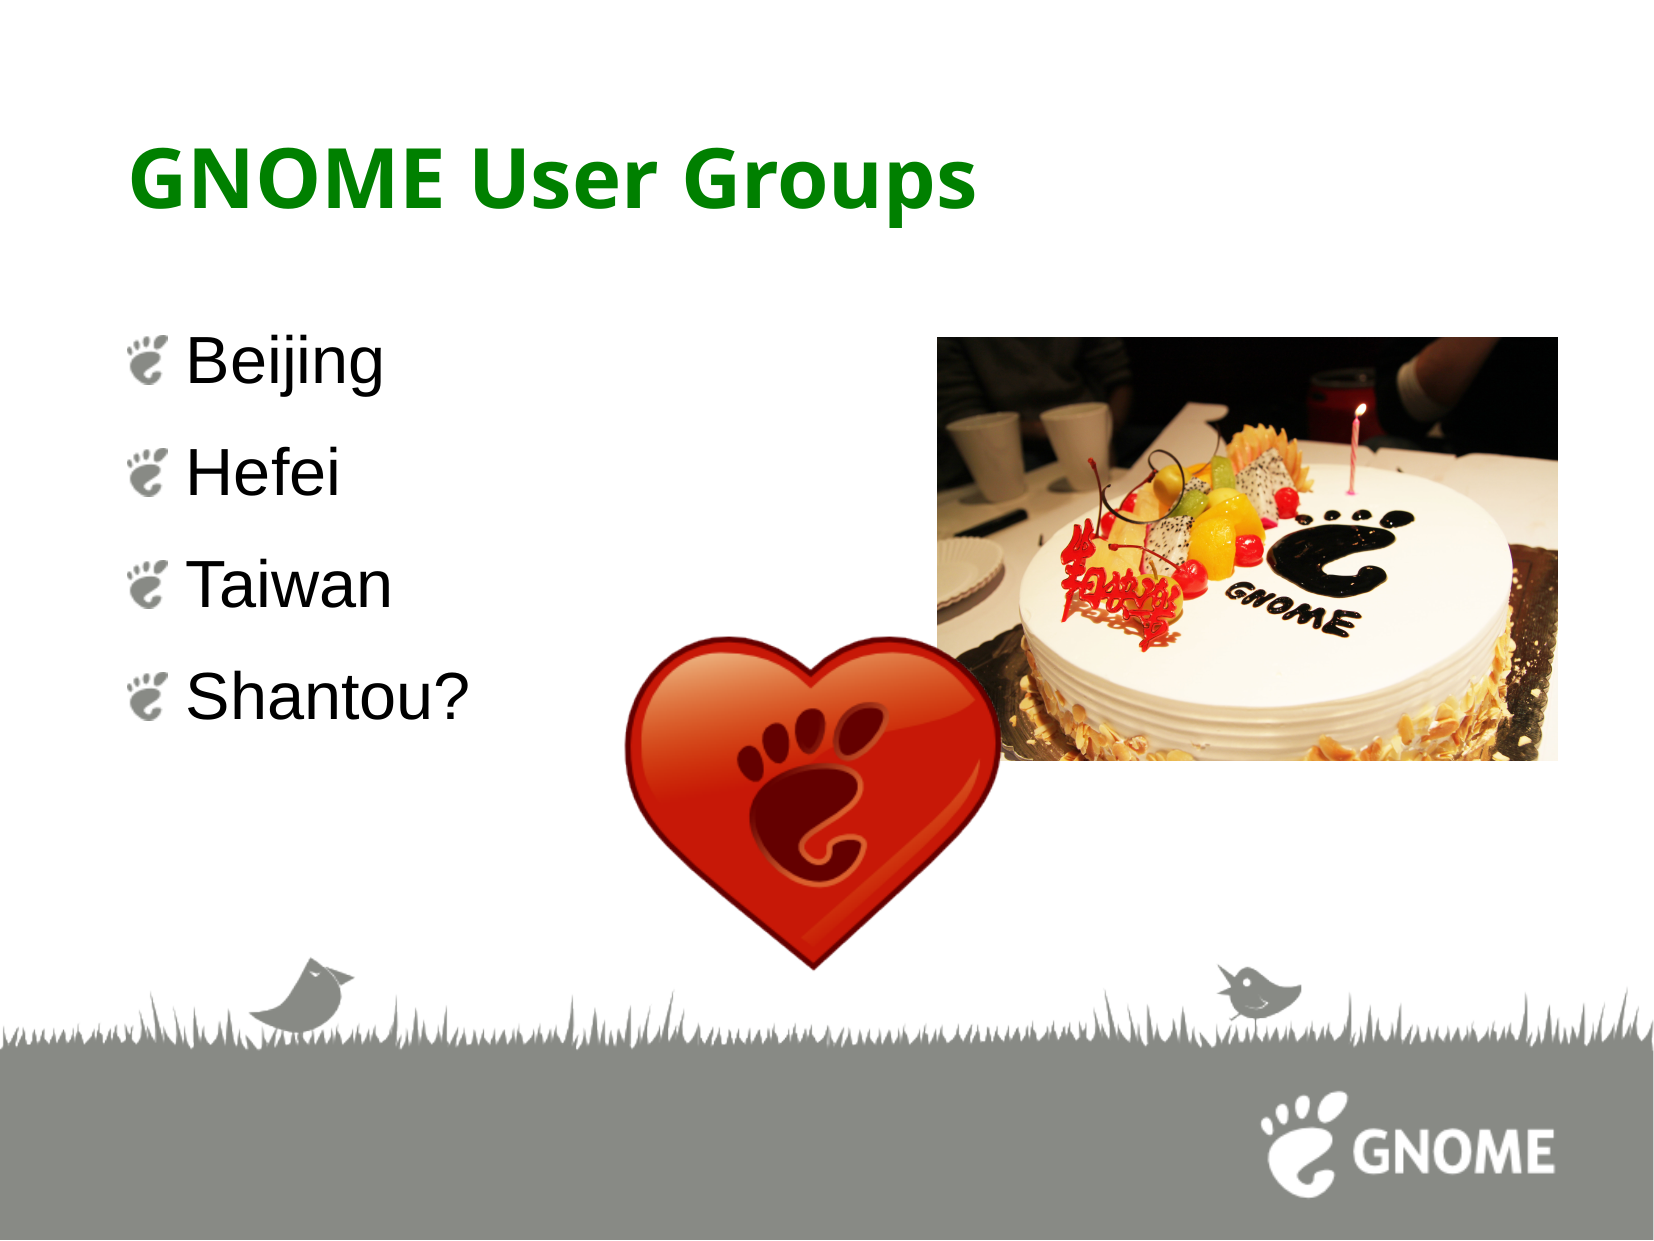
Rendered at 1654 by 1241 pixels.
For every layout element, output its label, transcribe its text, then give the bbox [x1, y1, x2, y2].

text_box Beijing Hefei Taiwan Shantou? [112, 277, 1426, 838]
text_box GNOME User Groups [112, 112, 1276, 239]
picture [0, 0, 1654, 1240]
